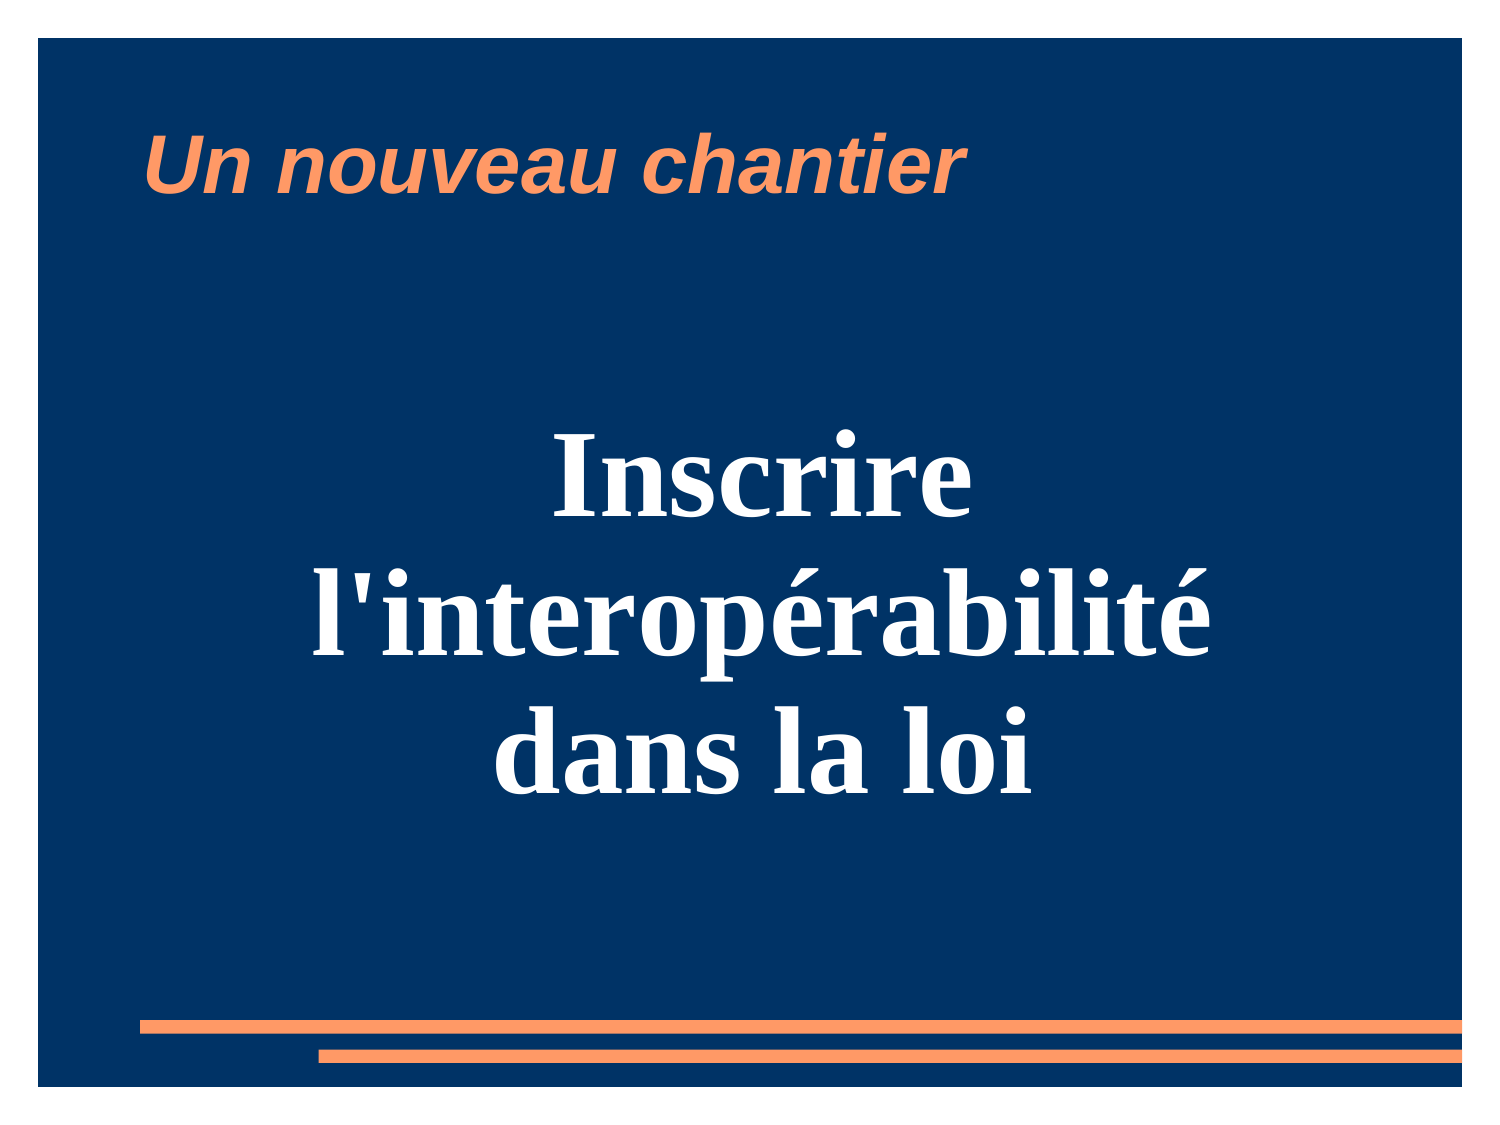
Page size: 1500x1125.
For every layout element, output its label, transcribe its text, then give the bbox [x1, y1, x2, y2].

title Un nouveau chantier [142, 76, 1359, 253]
text_box Inscrire l'interopérabilité dans la loi [215, 405, 1310, 894]
